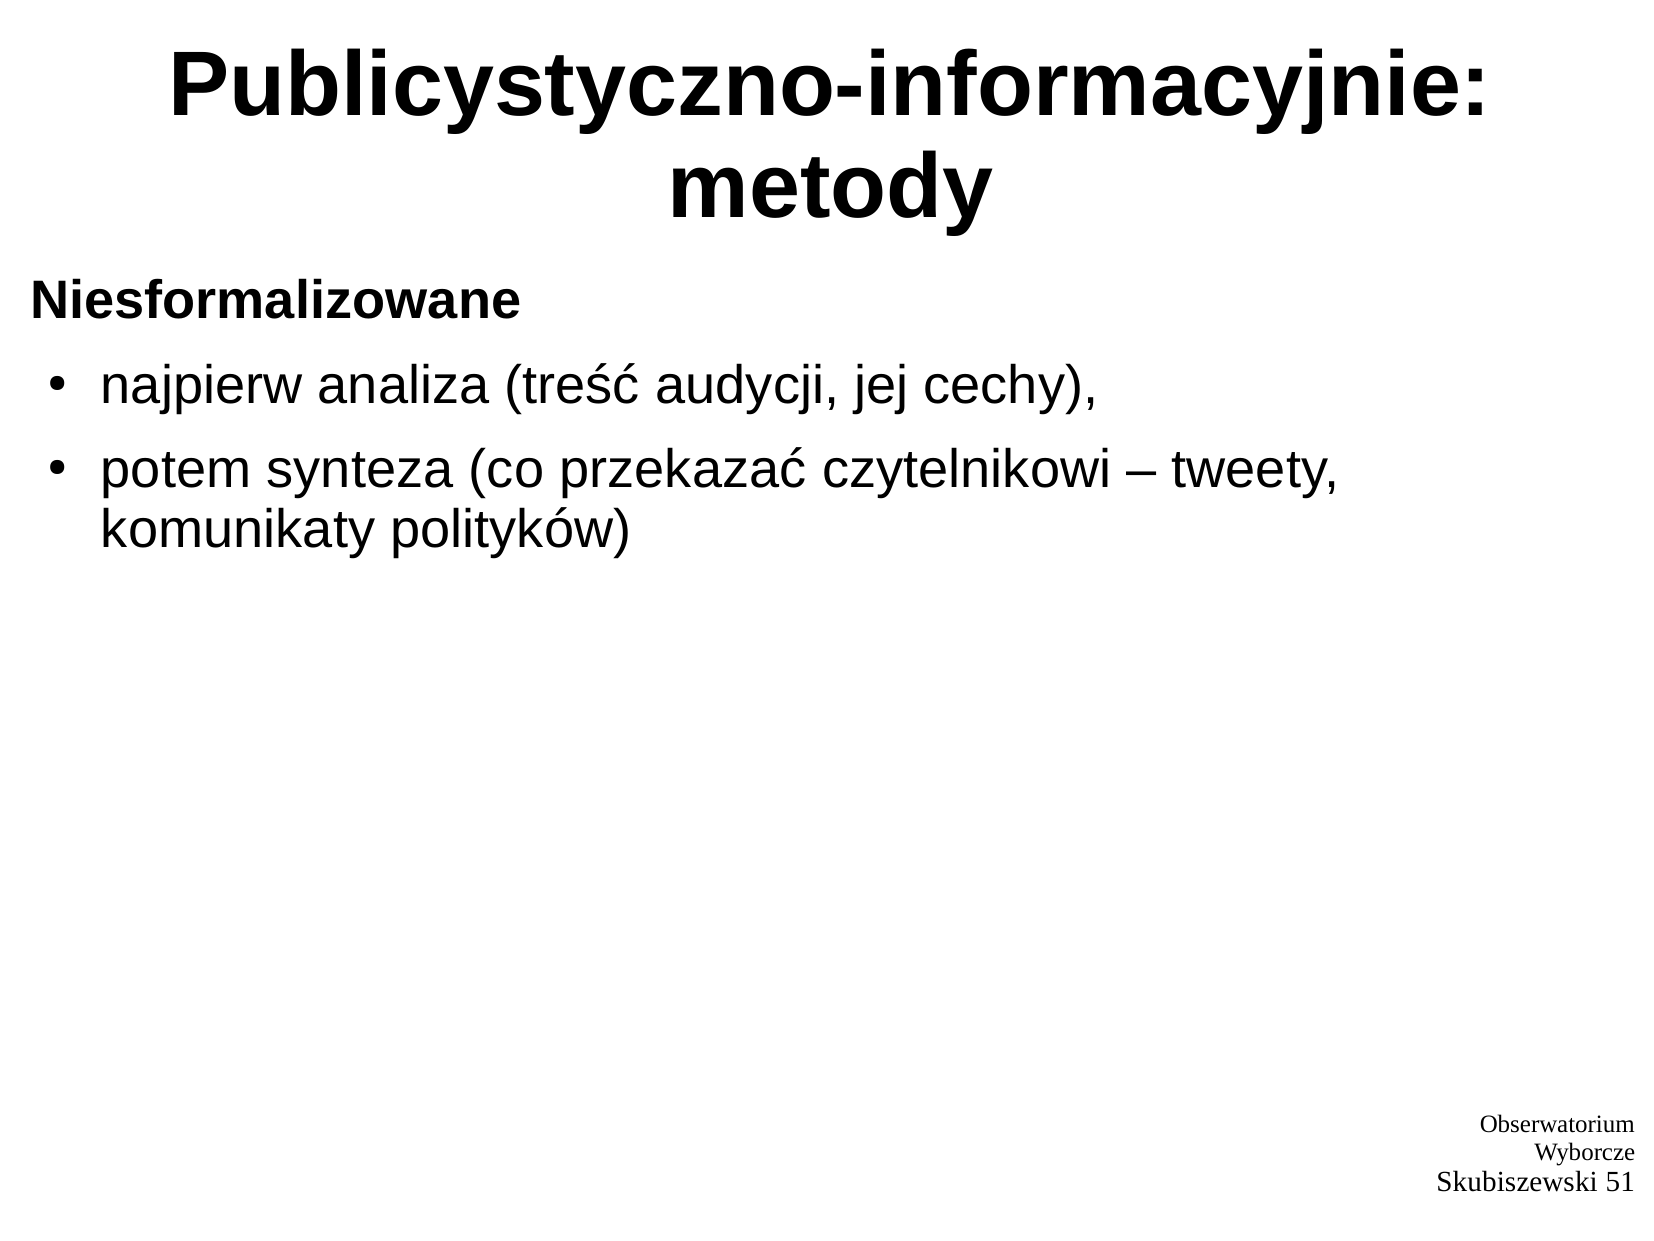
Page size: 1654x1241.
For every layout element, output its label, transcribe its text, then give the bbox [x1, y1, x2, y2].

title Publicystyczno-informacyjnie: metody [86, 32, 1576, 238]
list Niesformalizowane najpierw analiza (treść audycji, jej cechy), potem synteza (co przekazać czytelnikowi – tweety, komunikaty polityków) [30, 270, 1621, 1186]
